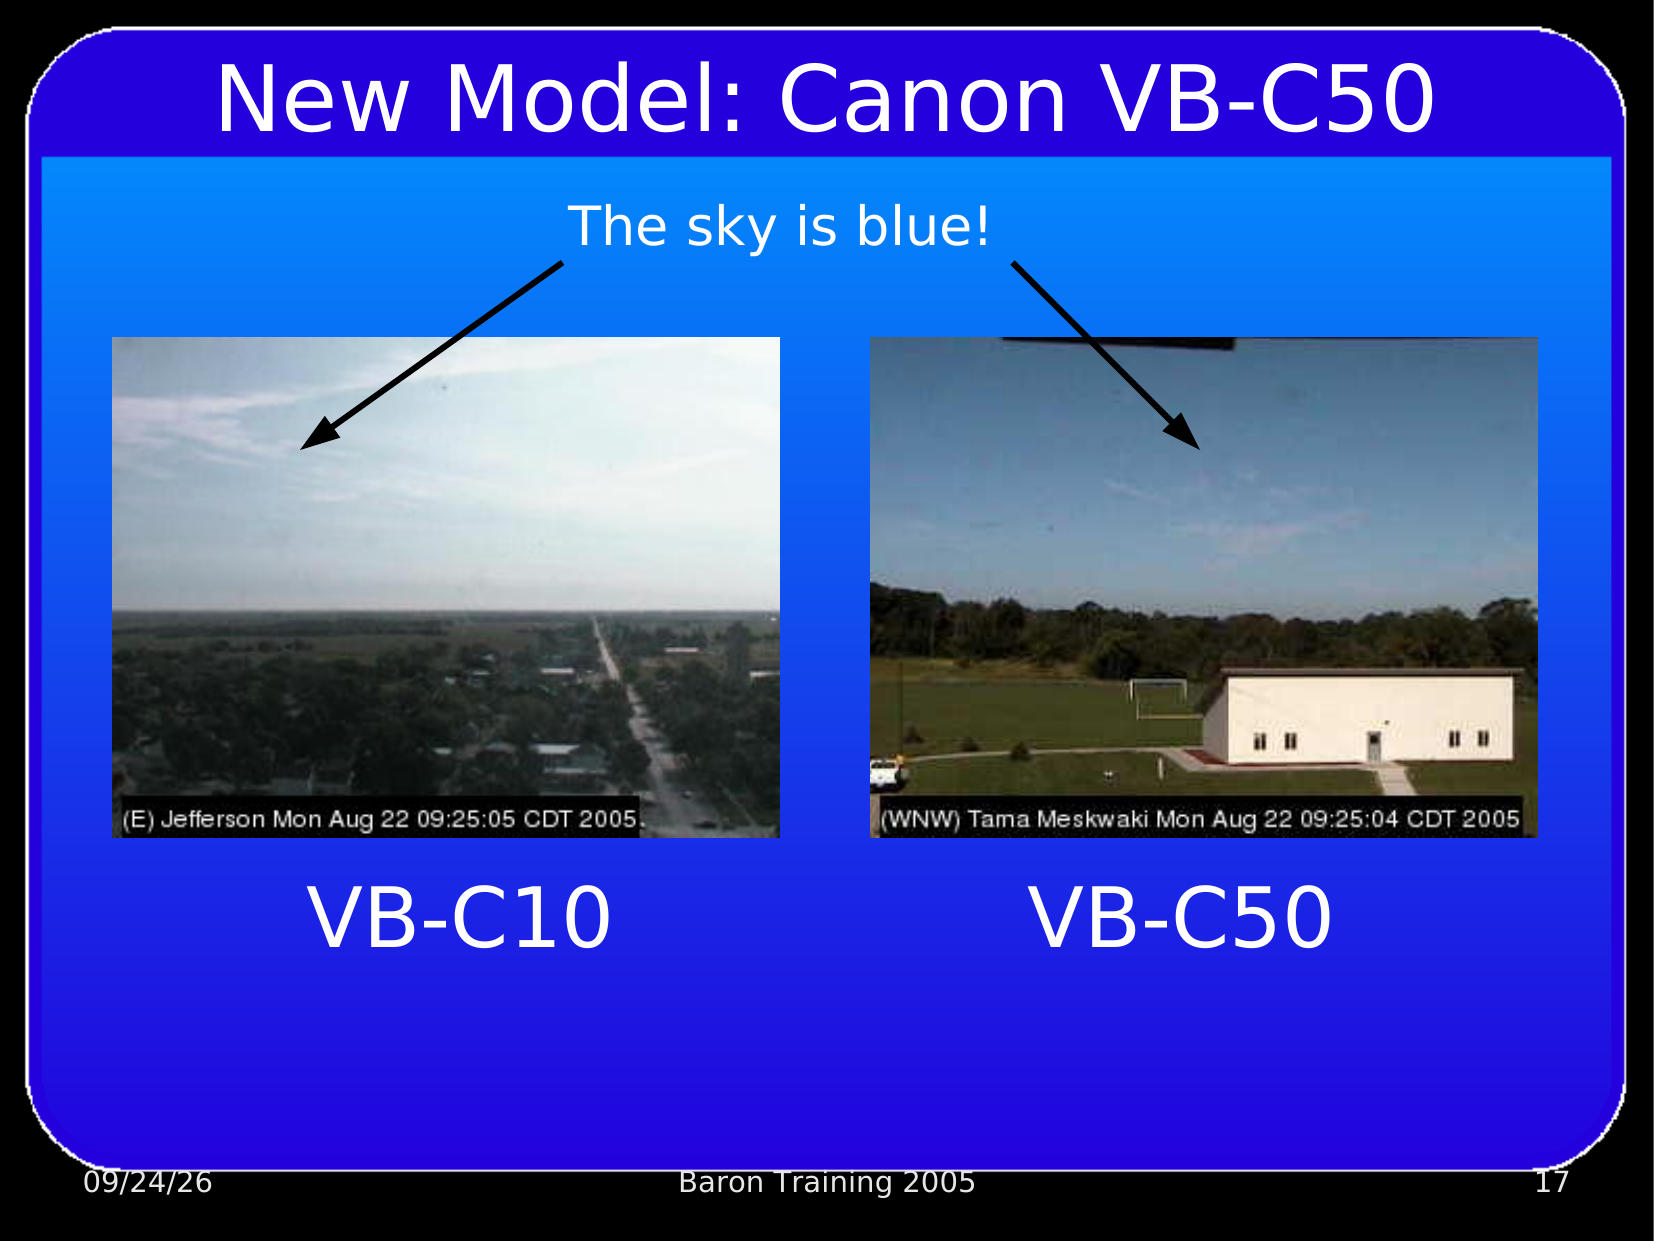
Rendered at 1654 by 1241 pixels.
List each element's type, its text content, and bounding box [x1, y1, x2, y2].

text_box The sky is blue! [553, 187, 1010, 266]
picture [0, 0, 1654, 1241]
text_box VB-C10 [292, 862, 631, 975]
title New Model: Canon VB-C50 [82, 46, 1571, 154]
text_box VB-C50 [1012, 862, 1351, 975]
